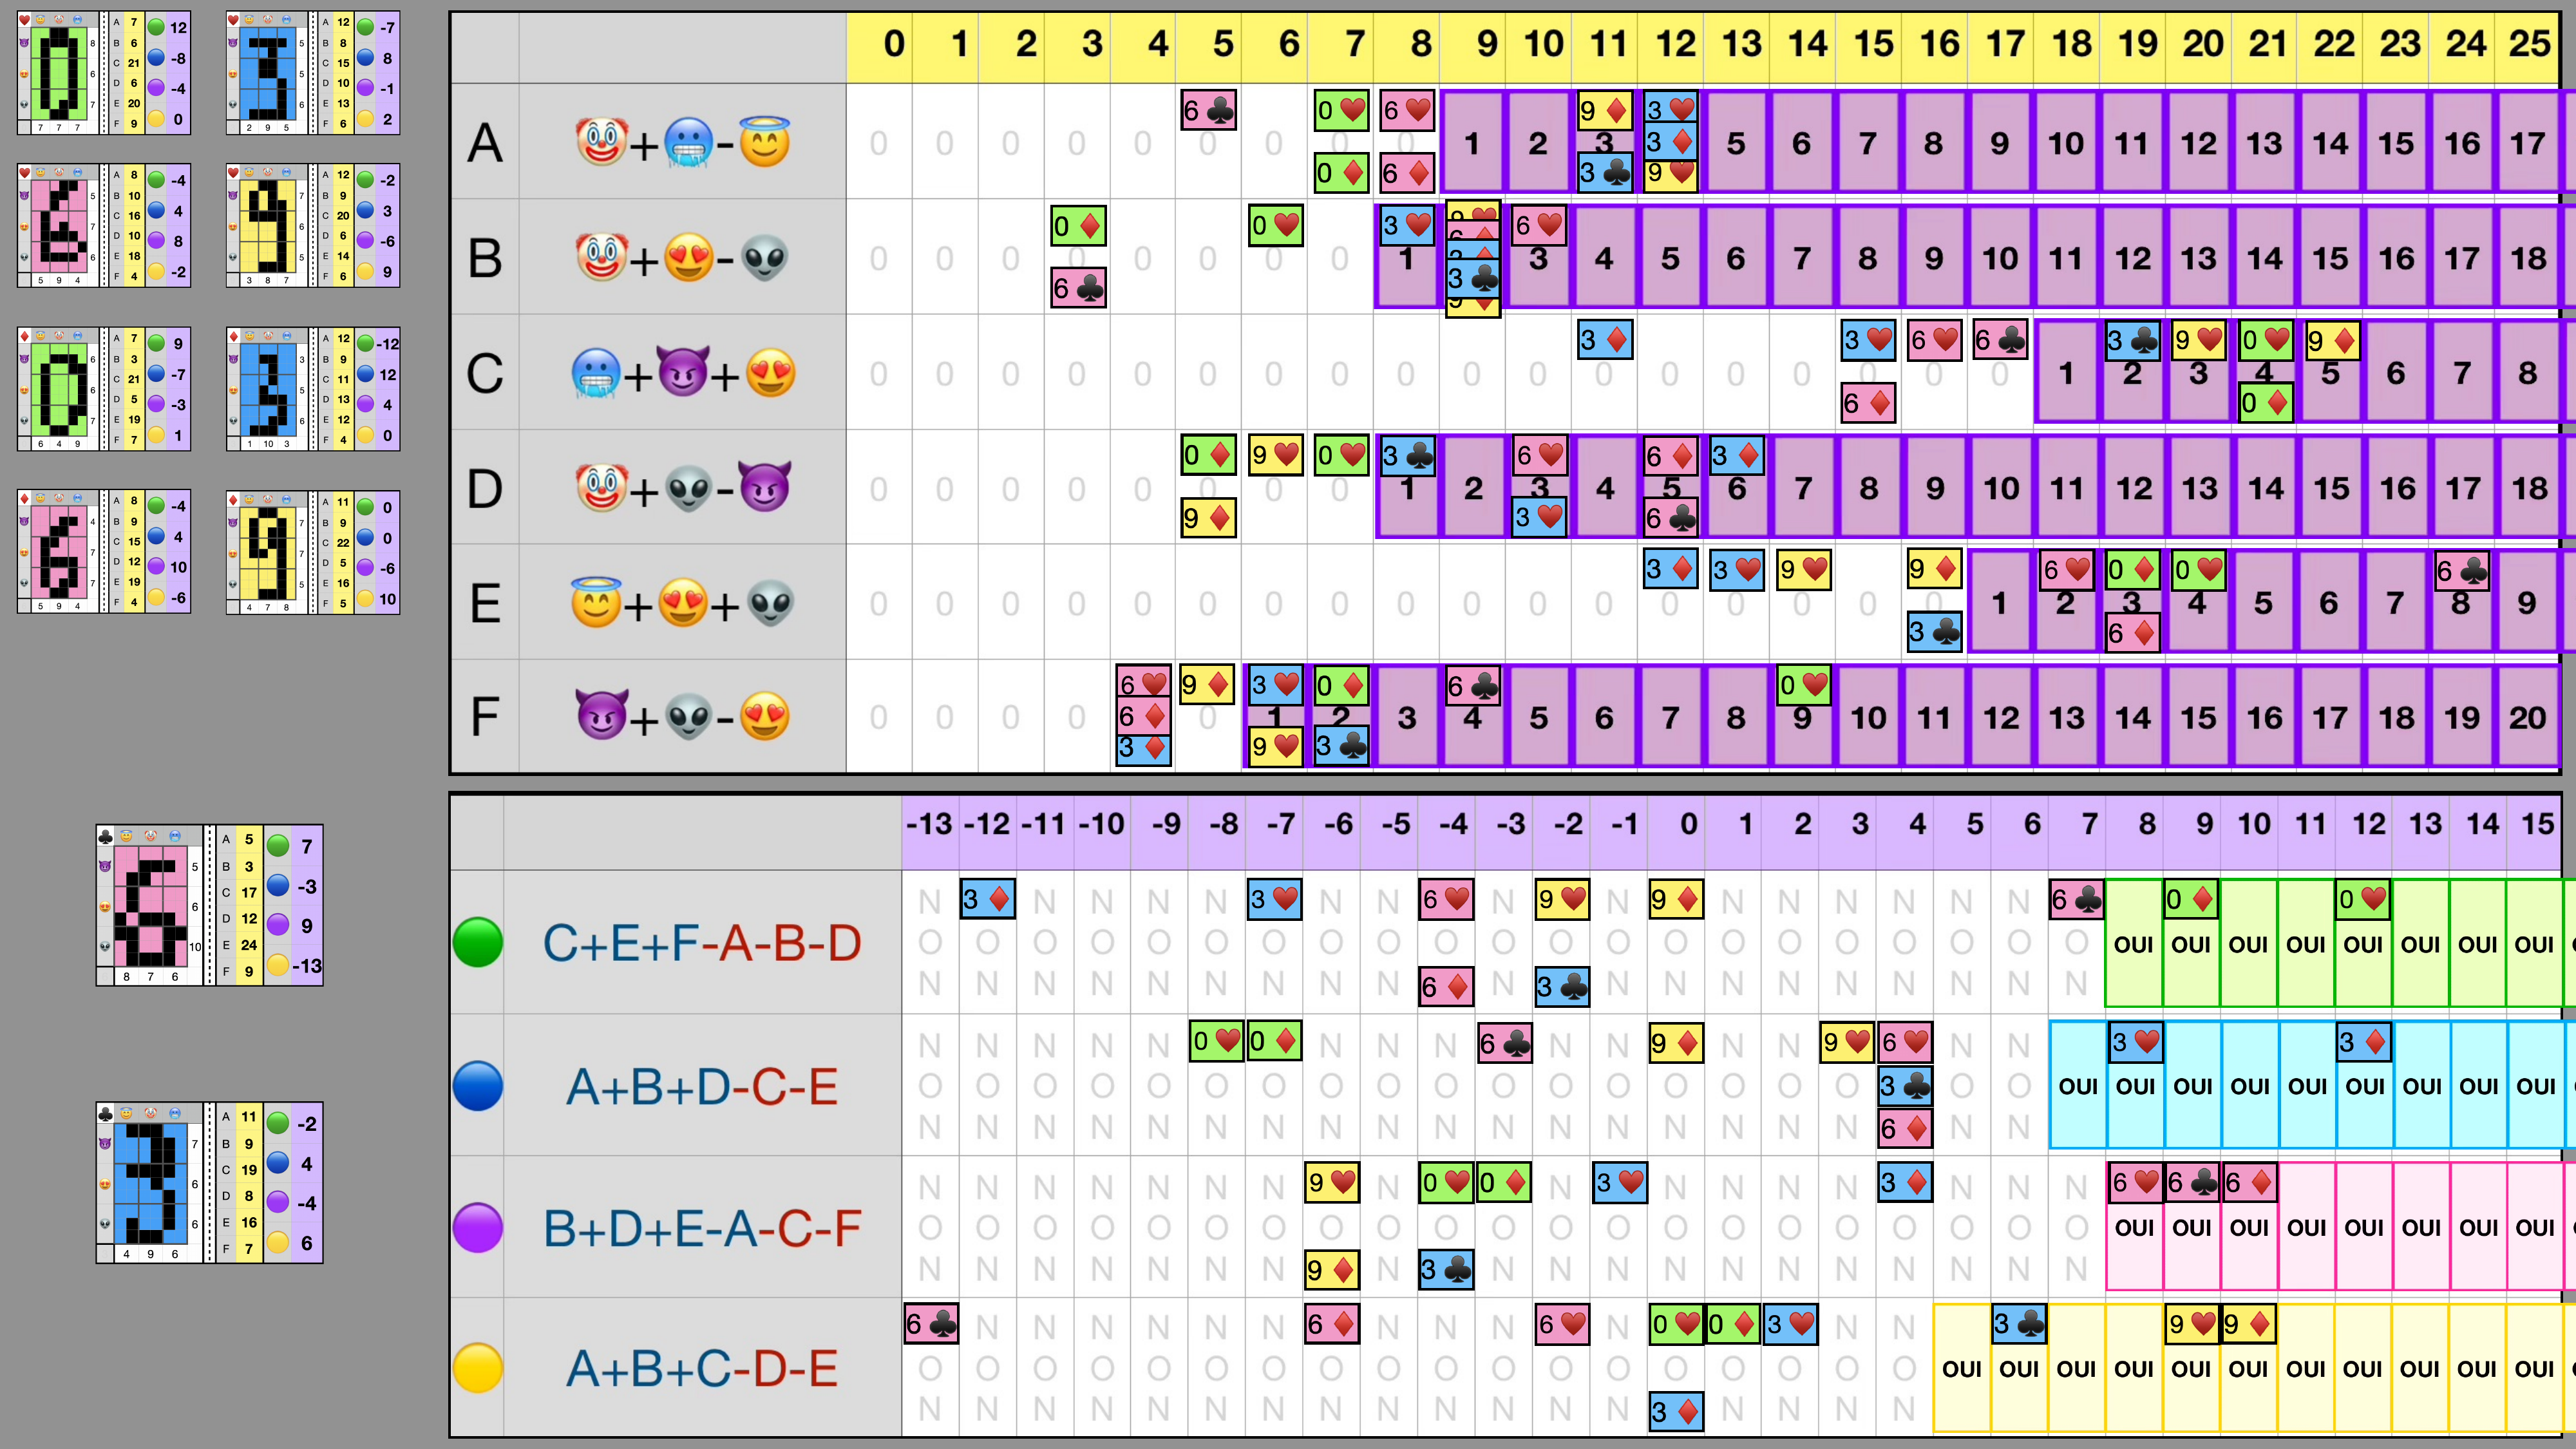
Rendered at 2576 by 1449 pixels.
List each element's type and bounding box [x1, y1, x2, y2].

text_box [95, 1101, 324, 1264]
text_box [225, 163, 401, 288]
text_box [17, 10, 191, 135]
text_box [95, 824, 324, 987]
text_box [449, 11, 2576, 775]
text_box [225, 490, 401, 615]
text_box [17, 489, 191, 614]
text_box [449, 792, 2576, 1438]
text_box [225, 10, 401, 135]
text_box [226, 327, 401, 451]
text_box [17, 327, 191, 451]
text_box [17, 163, 191, 288]
